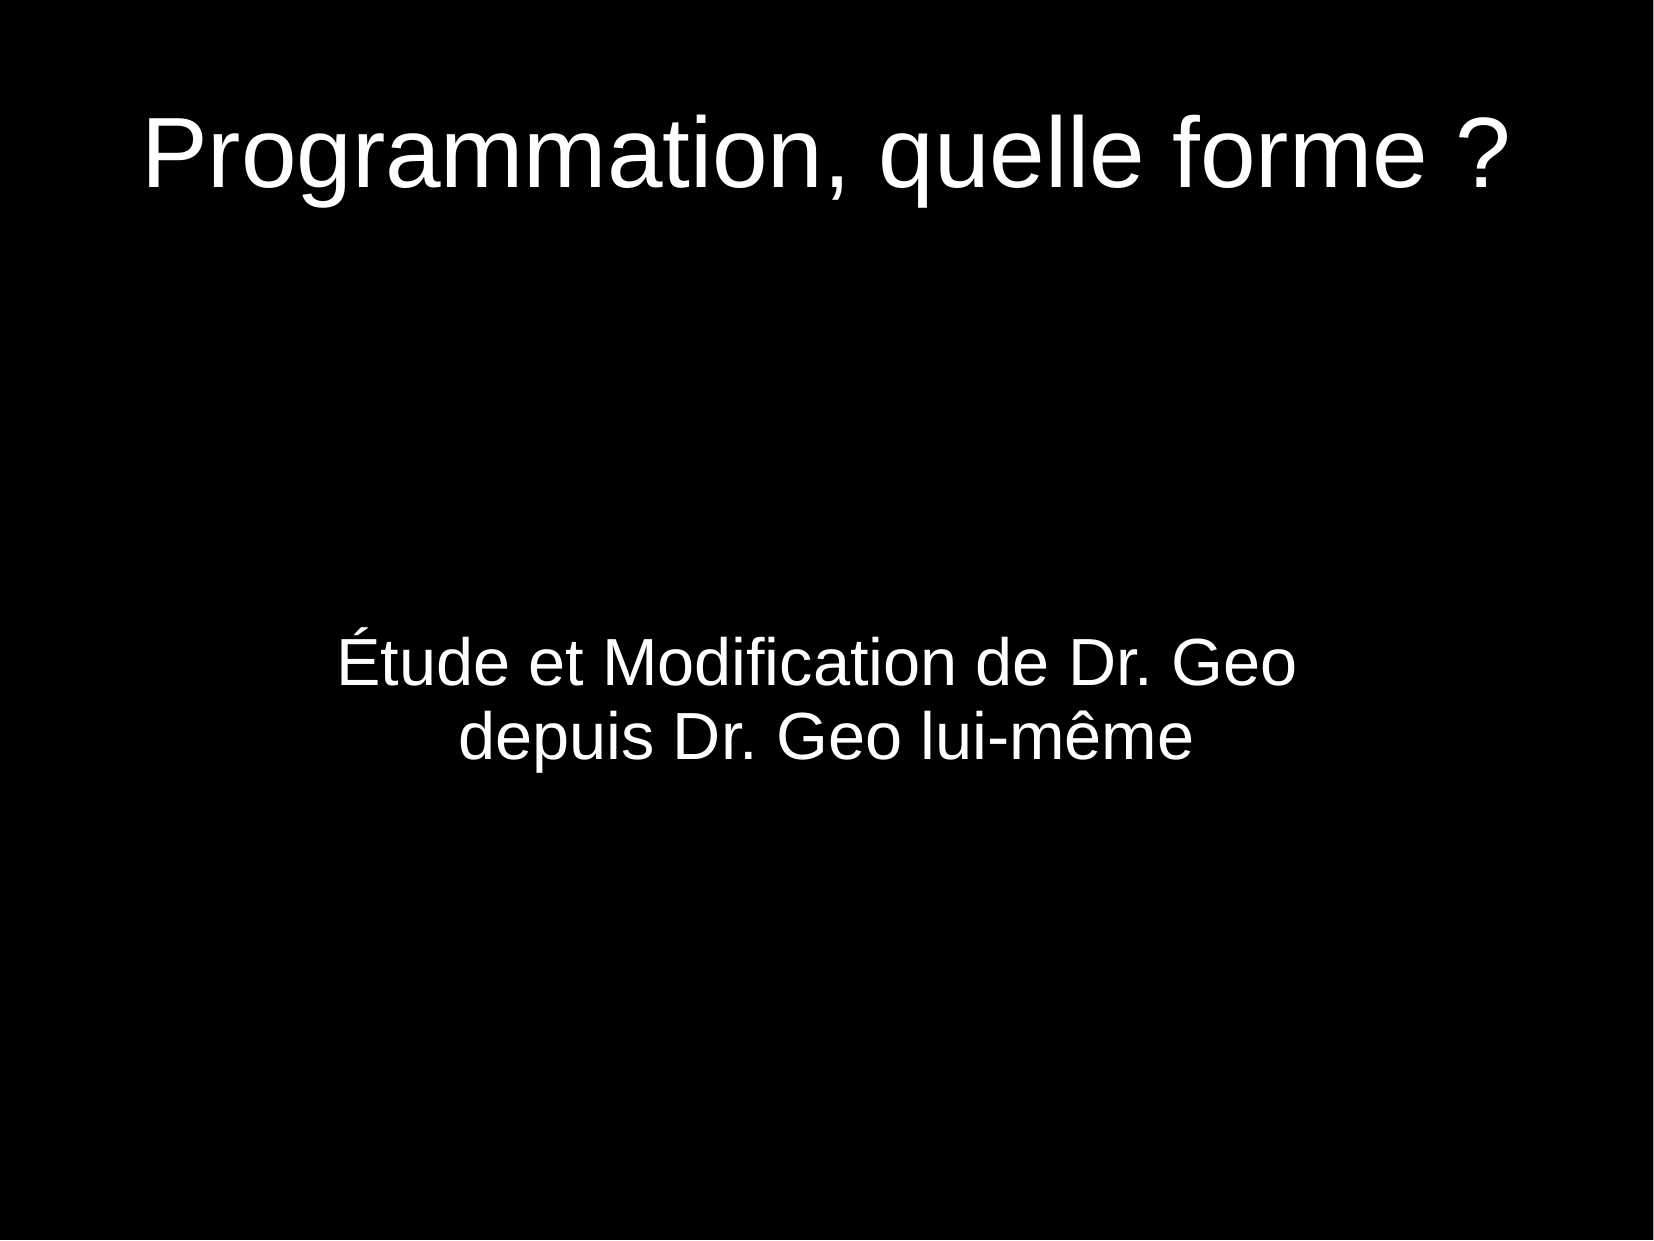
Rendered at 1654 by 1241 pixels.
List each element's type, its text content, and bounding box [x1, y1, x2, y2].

title Programmation, quelle forme ? [82, 56, 1571, 250]
subtitle Étude et Modification de Dr. Geo depuis Dr. Geo lui-même [82, 297, 1571, 1102]
